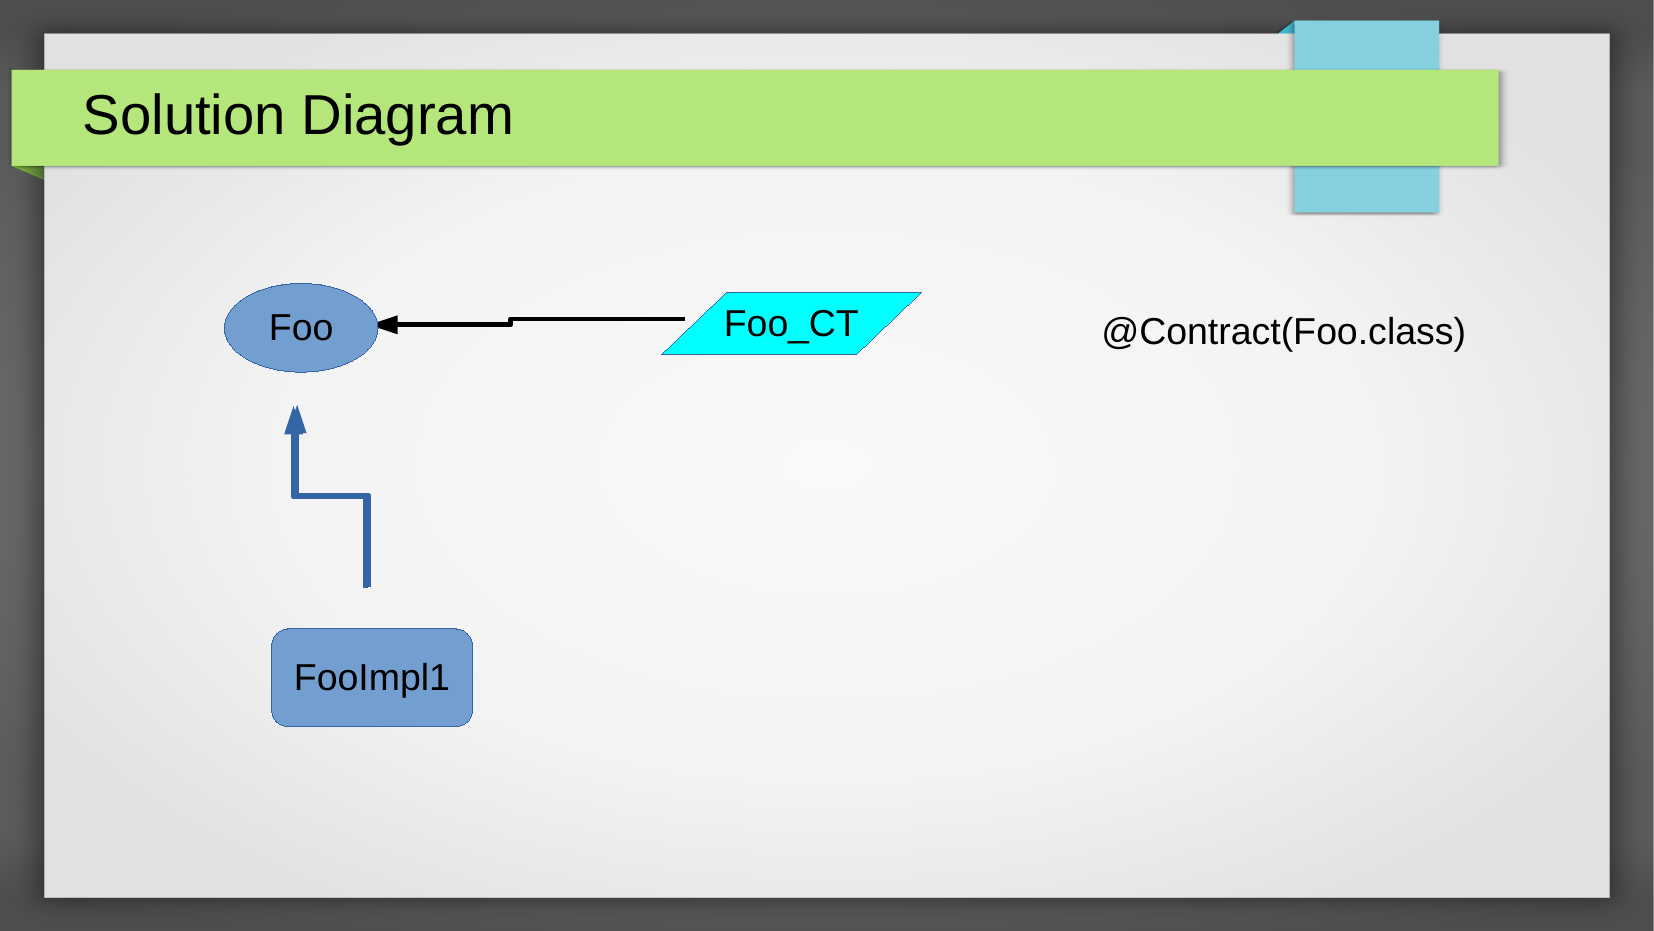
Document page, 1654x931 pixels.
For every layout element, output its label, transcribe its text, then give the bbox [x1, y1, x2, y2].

picture [0, 0, 1654, 931]
text_box Foo_CT [661, 292, 922, 355]
title Solution Diagram [82, 70, 1264, 160]
text_box @Contract(Foo.class) [1086, 302, 1501, 360]
text_box FooImpl1 [271, 628, 473, 727]
text_box Foo [224, 283, 379, 373]
